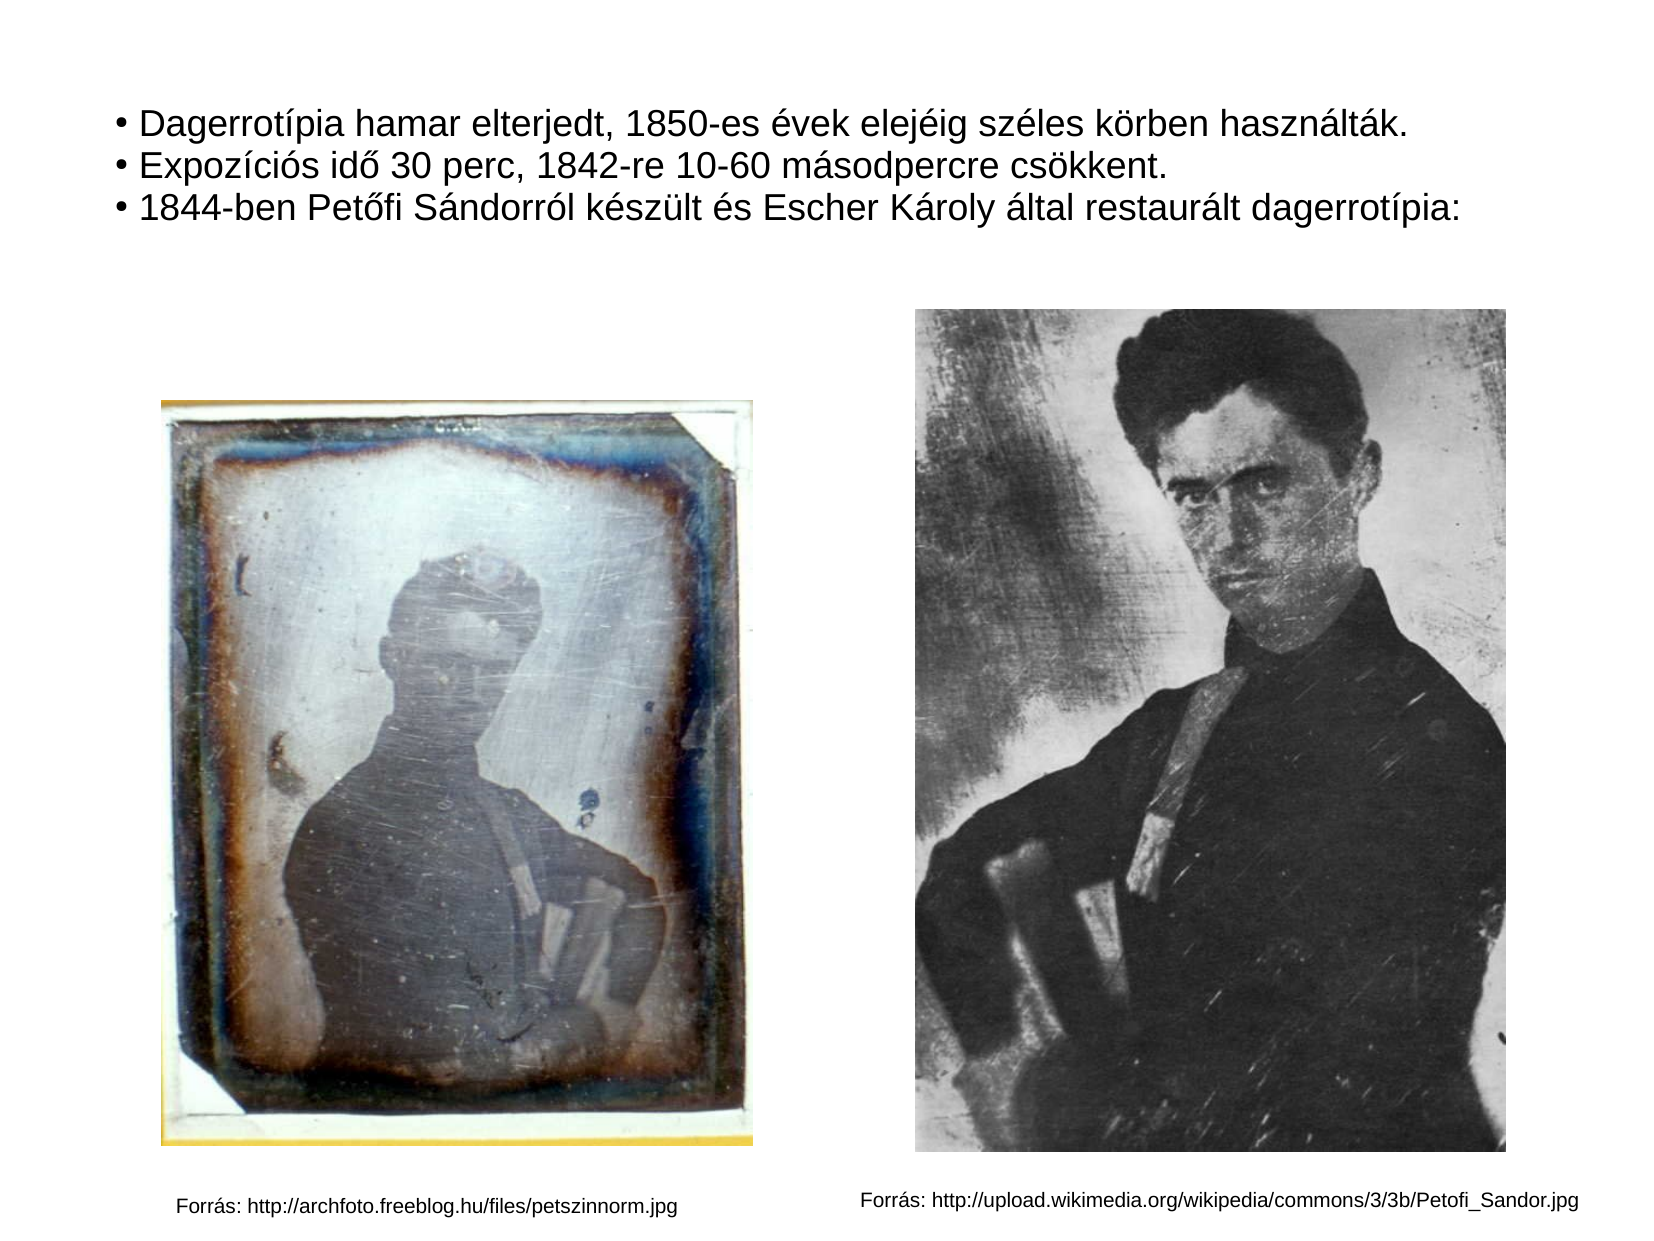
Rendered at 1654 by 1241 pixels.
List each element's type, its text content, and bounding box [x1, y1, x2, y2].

text_box Forrás: http://archfoto.freeblog.hu/files/petszinnorm.jpg [161, 1187, 695, 1226]
picture [161, 400, 753, 1146]
text_box Dagerrotípia hamar elterjedt, 1850-es évek elejéig széles körben használták. Expozíciós idő 30 perc, 1842-re 10-60 másodpercre csökkent. 1844-ben Petőfi Sándorról készült és Escher Károly által restaurált dagerrotípia: [100, 95, 1477, 237]
text_box Forrás: http://upload.wikimedia.org/wikipedia/commons/3/3b/Petofi_Sandor.jpg [845, 1180, 1597, 1219]
picture [915, 309, 1506, 1152]
